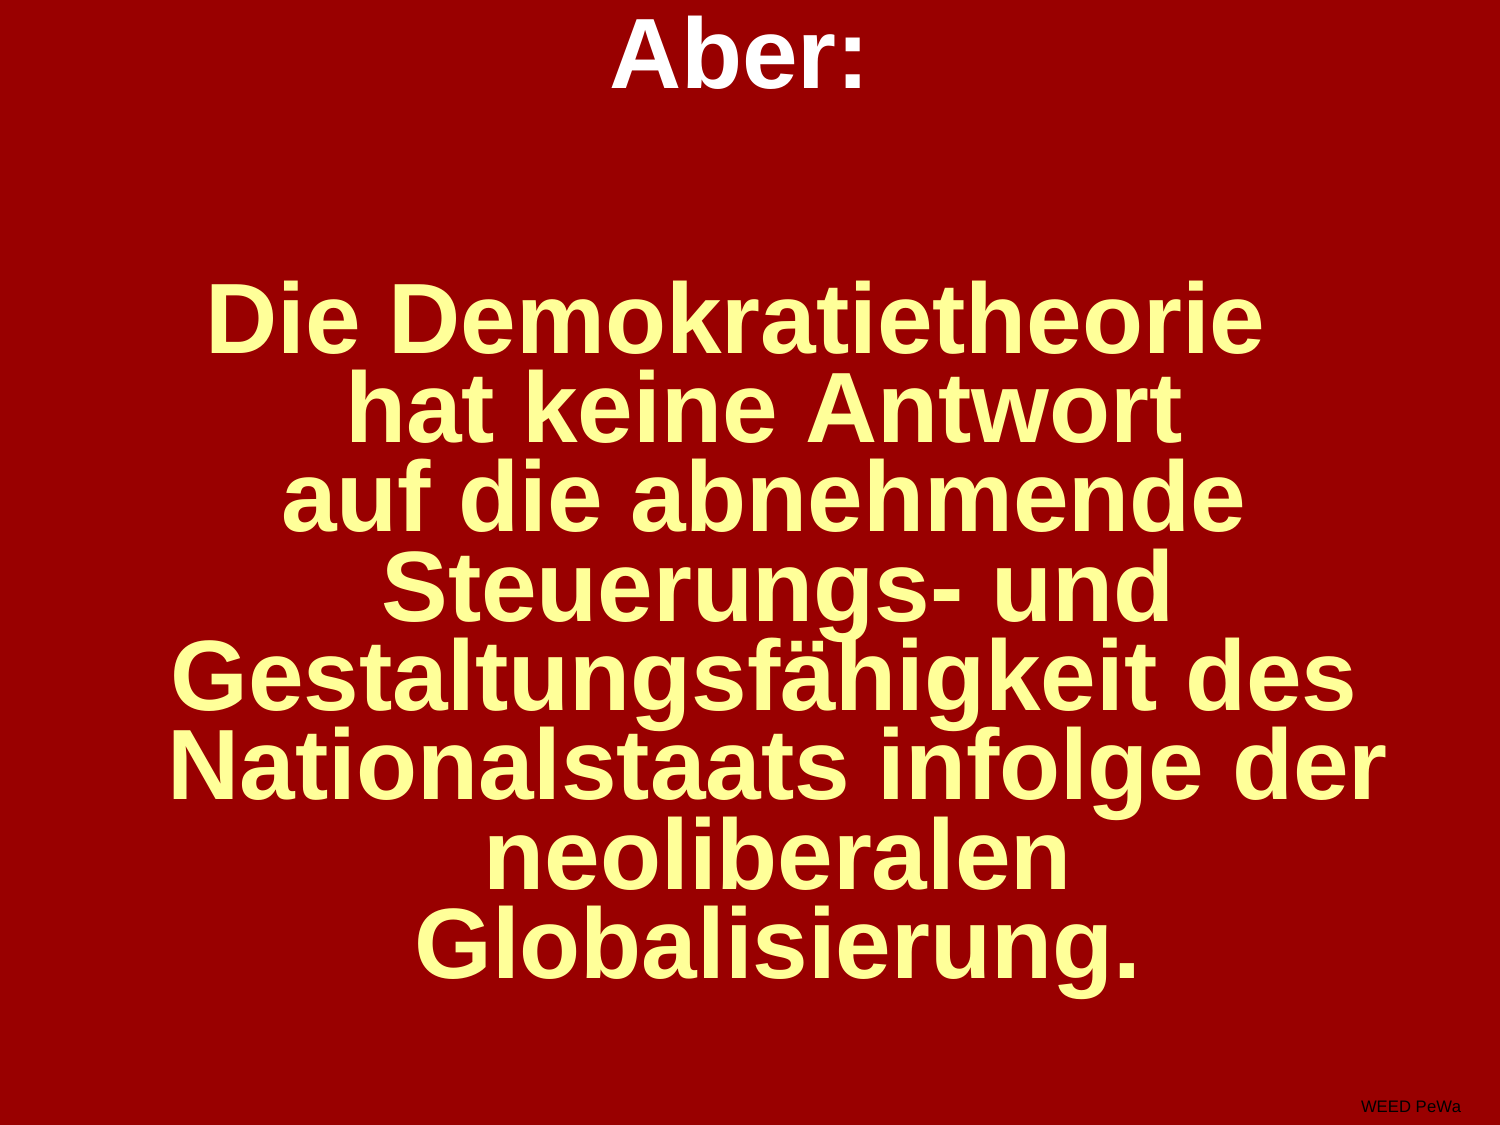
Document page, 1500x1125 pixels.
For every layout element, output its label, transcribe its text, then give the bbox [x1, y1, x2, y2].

text_box WEED PeWa [1346, 1089, 1500, 1125]
list Die Demokratietheorie hat keine Antwort auf die abnehmende Steuerungs- und Gestaltungsfähigkeit des Nationalstaats infolge der neoliberalen Globalisierung. [41, 137, 1459, 1125]
title Aber: [64, 0, 1415, 137]
